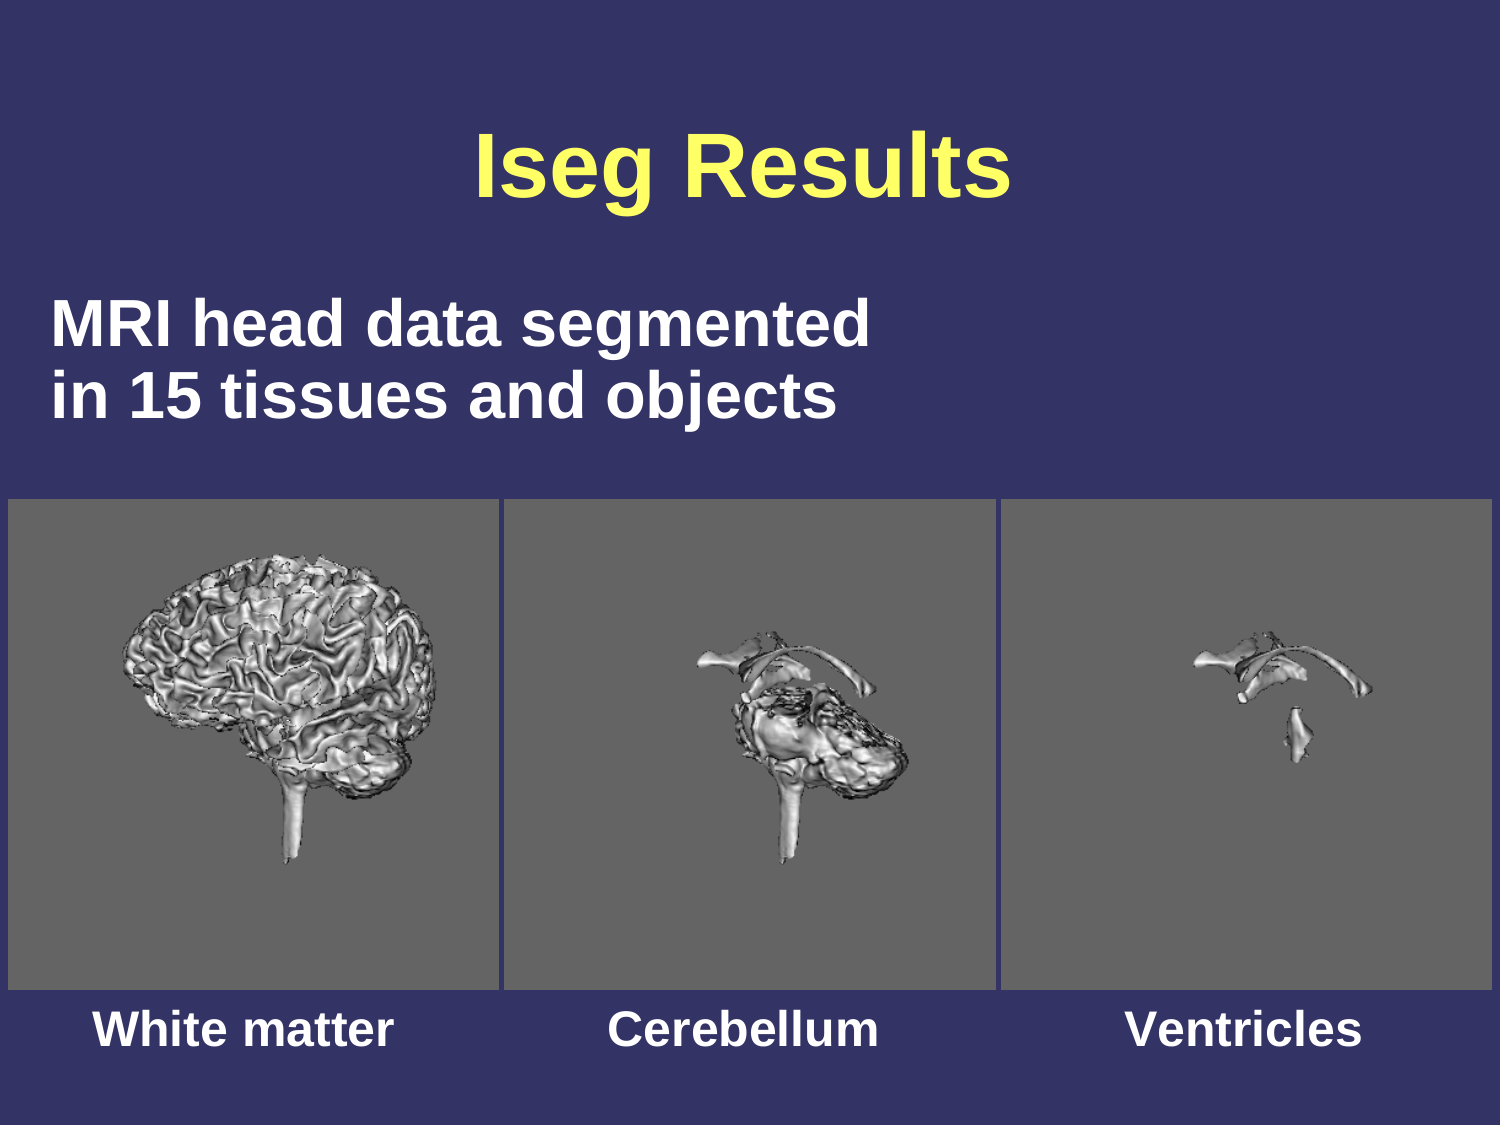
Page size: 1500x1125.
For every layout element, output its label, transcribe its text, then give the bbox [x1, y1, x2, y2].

picture [1001, 499, 1492, 990]
text_box White matter [64, 989, 423, 1065]
picture [504, 499, 996, 990]
title Iseg Results [99, 37, 1388, 225]
text_box Cerebellum [564, 989, 923, 1065]
text_box Ventricles [1064, 989, 1423, 1065]
picture [8, 499, 499, 990]
list MRI head data segmented in 15 tissues and objects [35, 272, 1150, 455]
